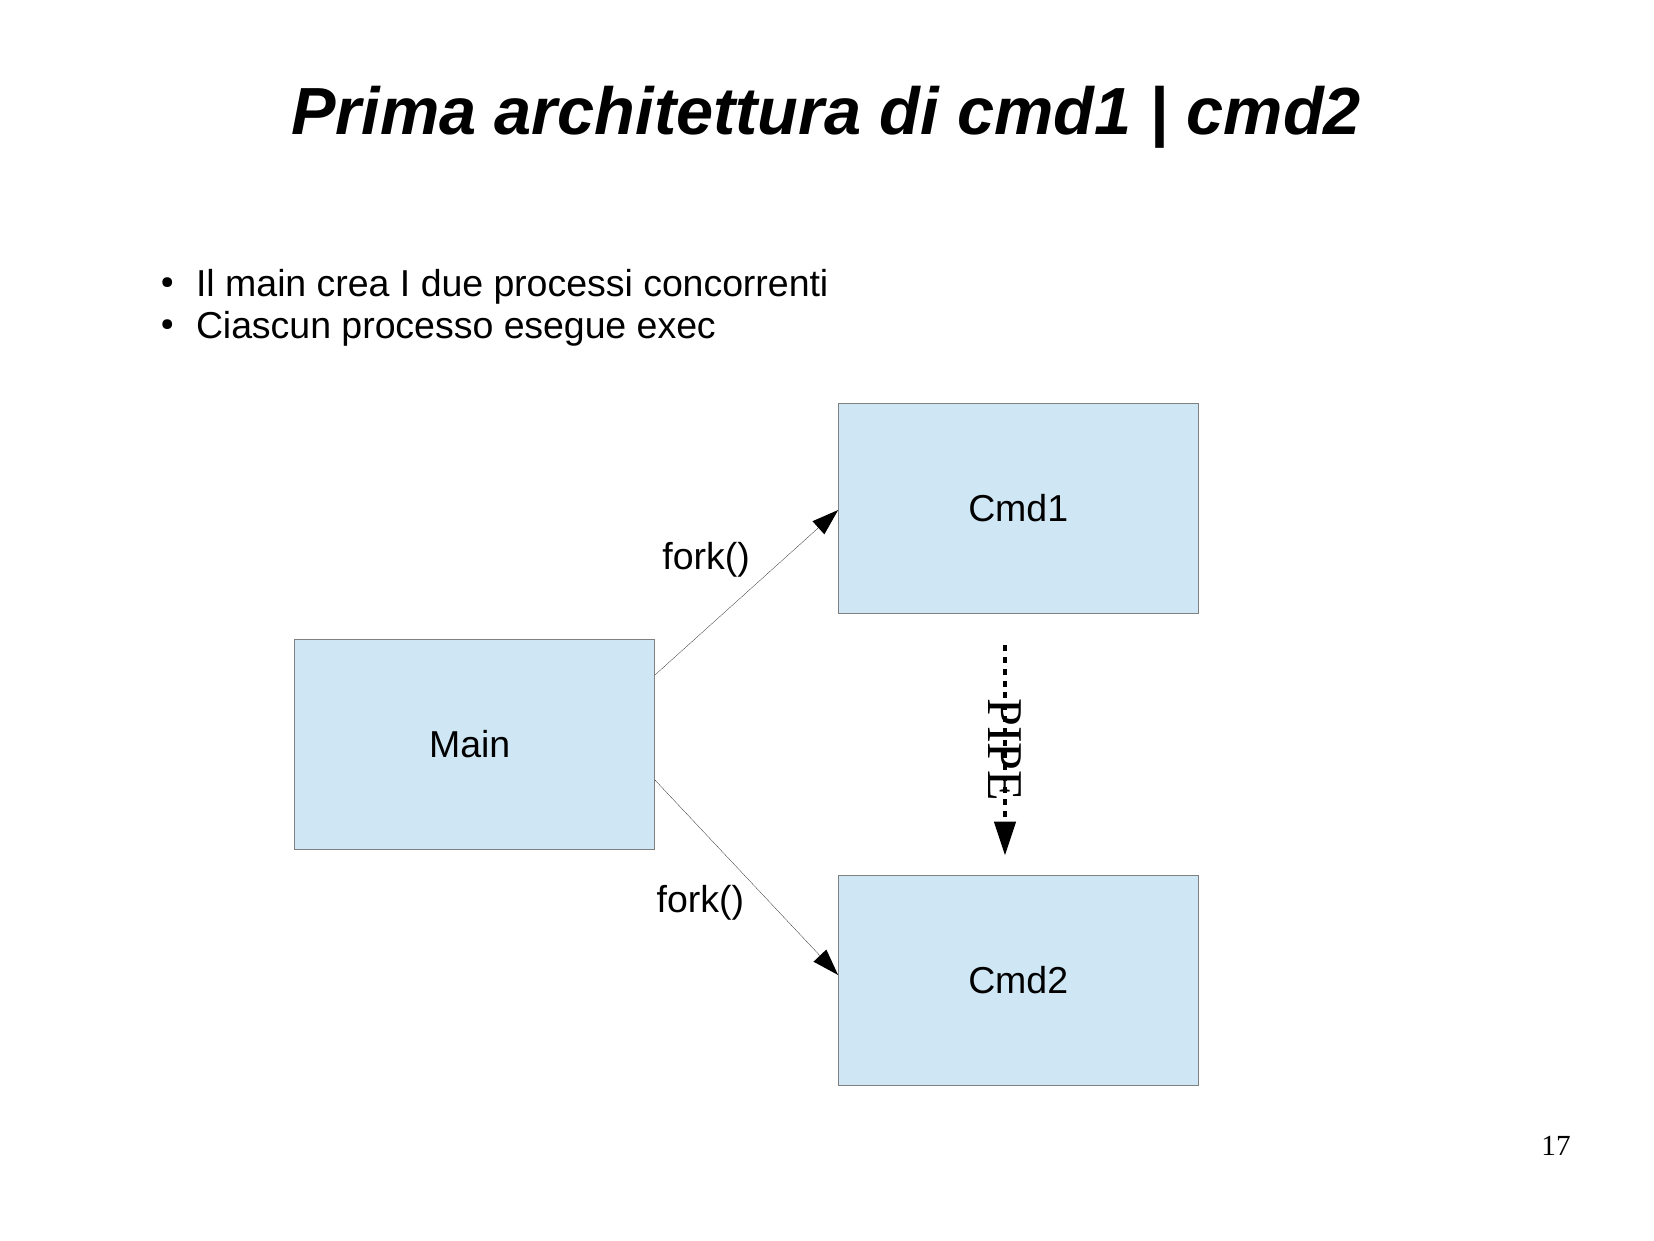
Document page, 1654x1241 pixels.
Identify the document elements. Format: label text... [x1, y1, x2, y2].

text_box Il main crea I due processi concorrenti Ciascun processo esegue exec [145, 255, 936, 354]
text_box Cmd2 [838, 875, 1199, 1086]
text_box fork() [641, 870, 1002, 928]
text_box Cmd1 [838, 403, 1199, 614]
text_box fork() [647, 528, 1008, 586]
title Prima architettura di cmd1 | cmd2 [82, 8, 1571, 216]
text_box Main [294, 639, 655, 850]
